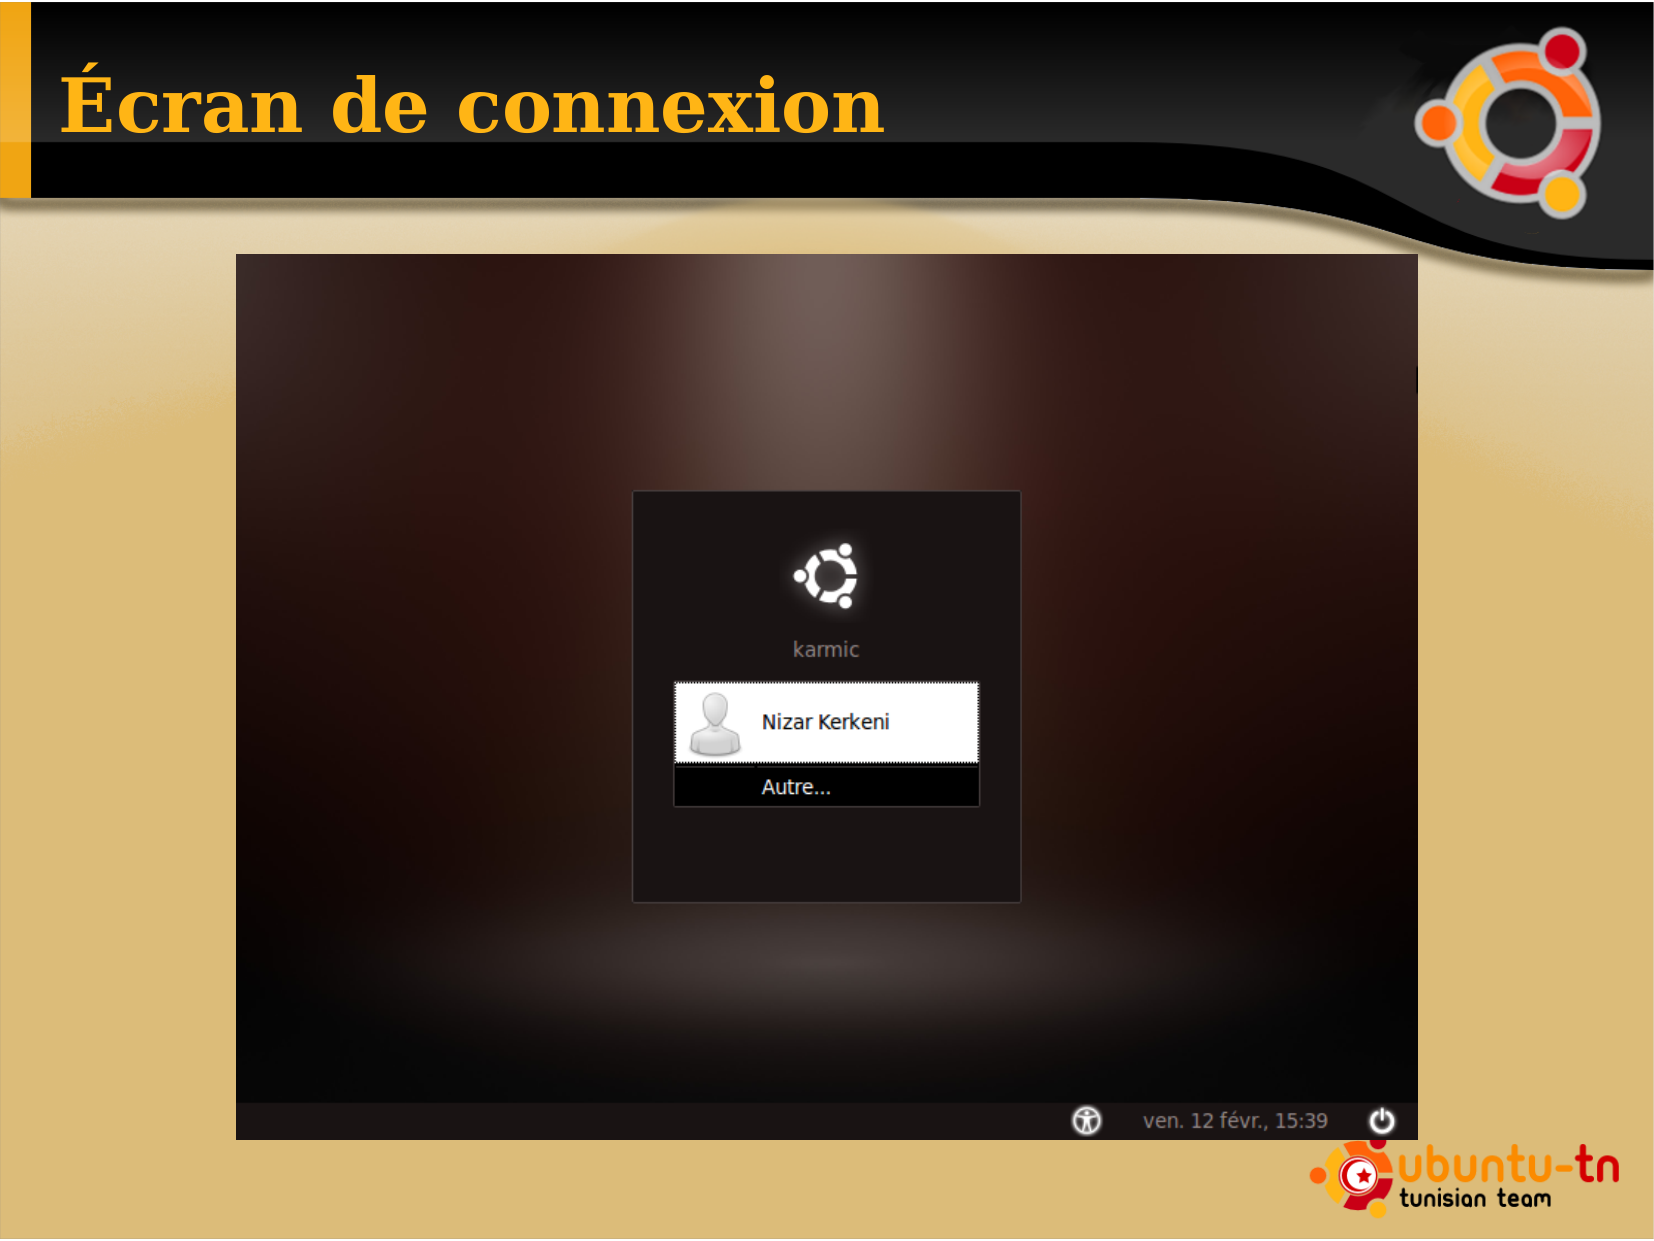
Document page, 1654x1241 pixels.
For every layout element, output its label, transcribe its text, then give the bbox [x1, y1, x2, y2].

title Écran de connexion [59, 9, 1447, 202]
picture [0, 0, 1654, 1241]
